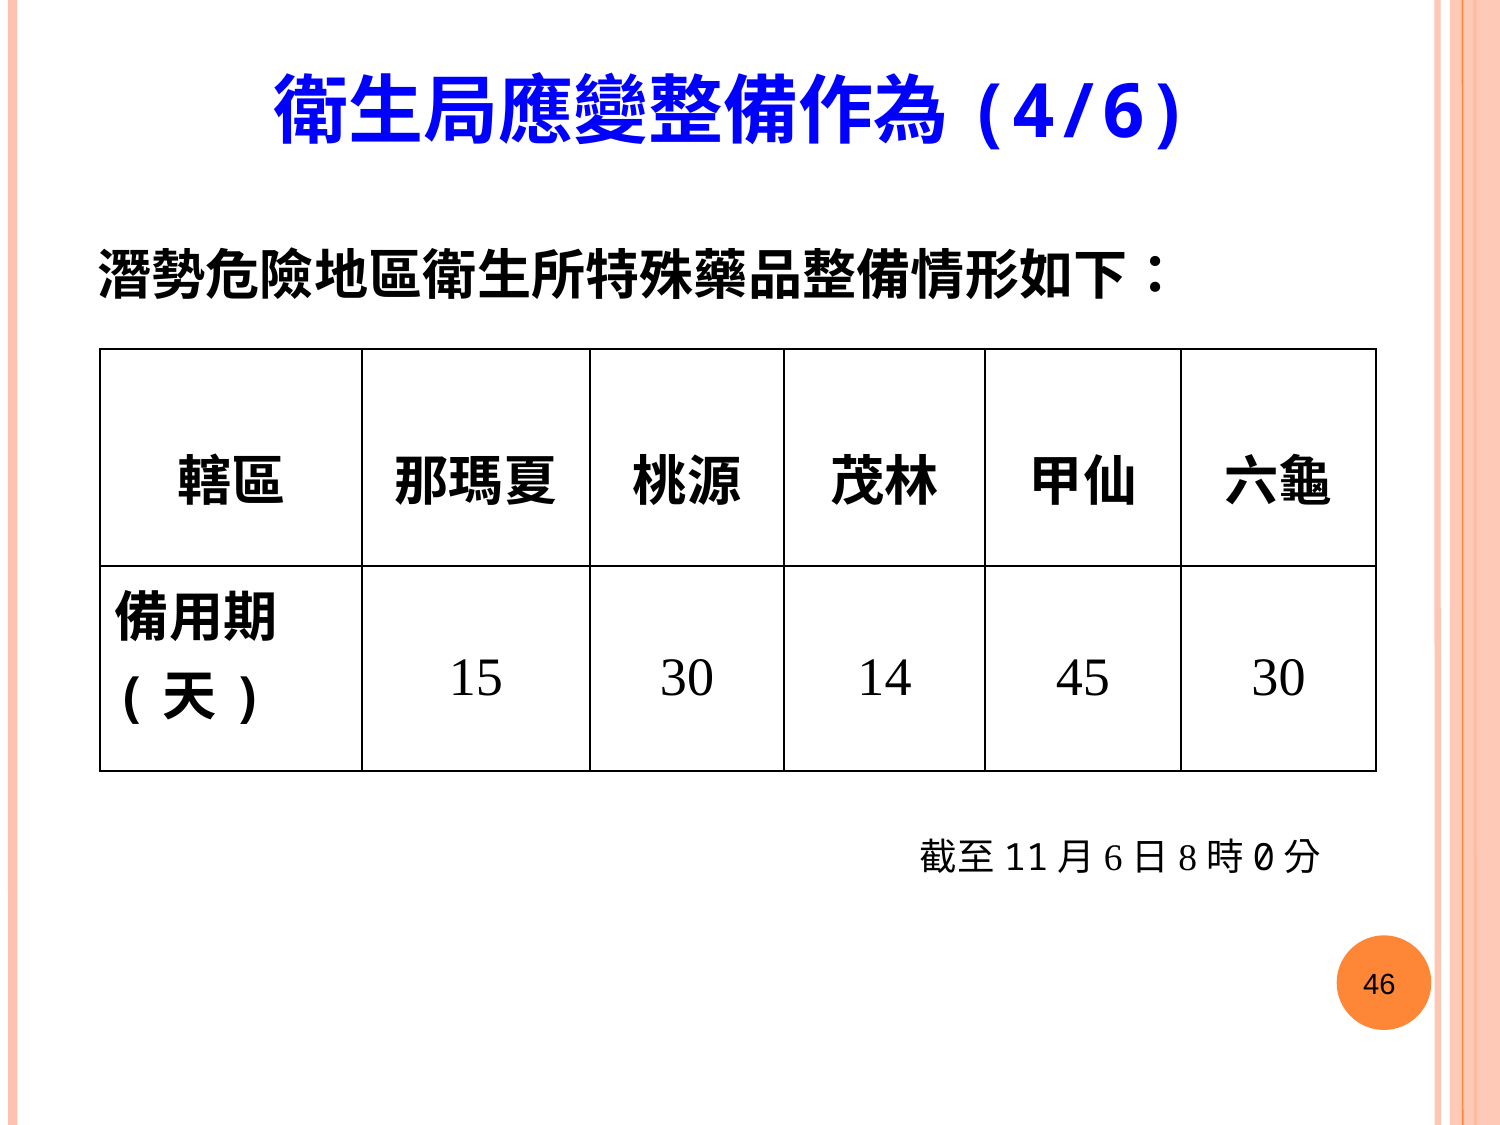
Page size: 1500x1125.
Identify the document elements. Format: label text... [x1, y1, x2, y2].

slide_number <編號> [1348, 940, 1447, 1025]
text_box [1363, 935, 1405, 940]
table_header 甲仙 [986, 404, 1180, 565]
table_cell 30 [1182, 567, 1375, 770]
table_cell 備用期(天) [101, 567, 361, 770]
table_header 茂林 [785, 404, 984, 565]
text_box [1336, 952, 1348, 1014]
table_cell 15 [363, 567, 589, 770]
table_cell 45 [986, 567, 1180, 770]
table_header 桃源 [591, 404, 783, 565]
text_box 潛勢危險地區衛生所特殊藥品整備情形如下： [82, 206, 1430, 404]
table_cell 14 [785, 567, 984, 770]
table_header 六龜 [1182, 404, 1375, 565]
text_box [1362, 1025, 1406, 1030]
table_header 那瑪夏 [363, 404, 589, 565]
text_box 衛生局應變整備作為(4/6) [183, 54, 1282, 206]
table_header 轄區 [101, 404, 361, 565]
text_box 截至11月6日8時0分 [904, 825, 1337, 886]
table_cell 30 [591, 567, 783, 770]
